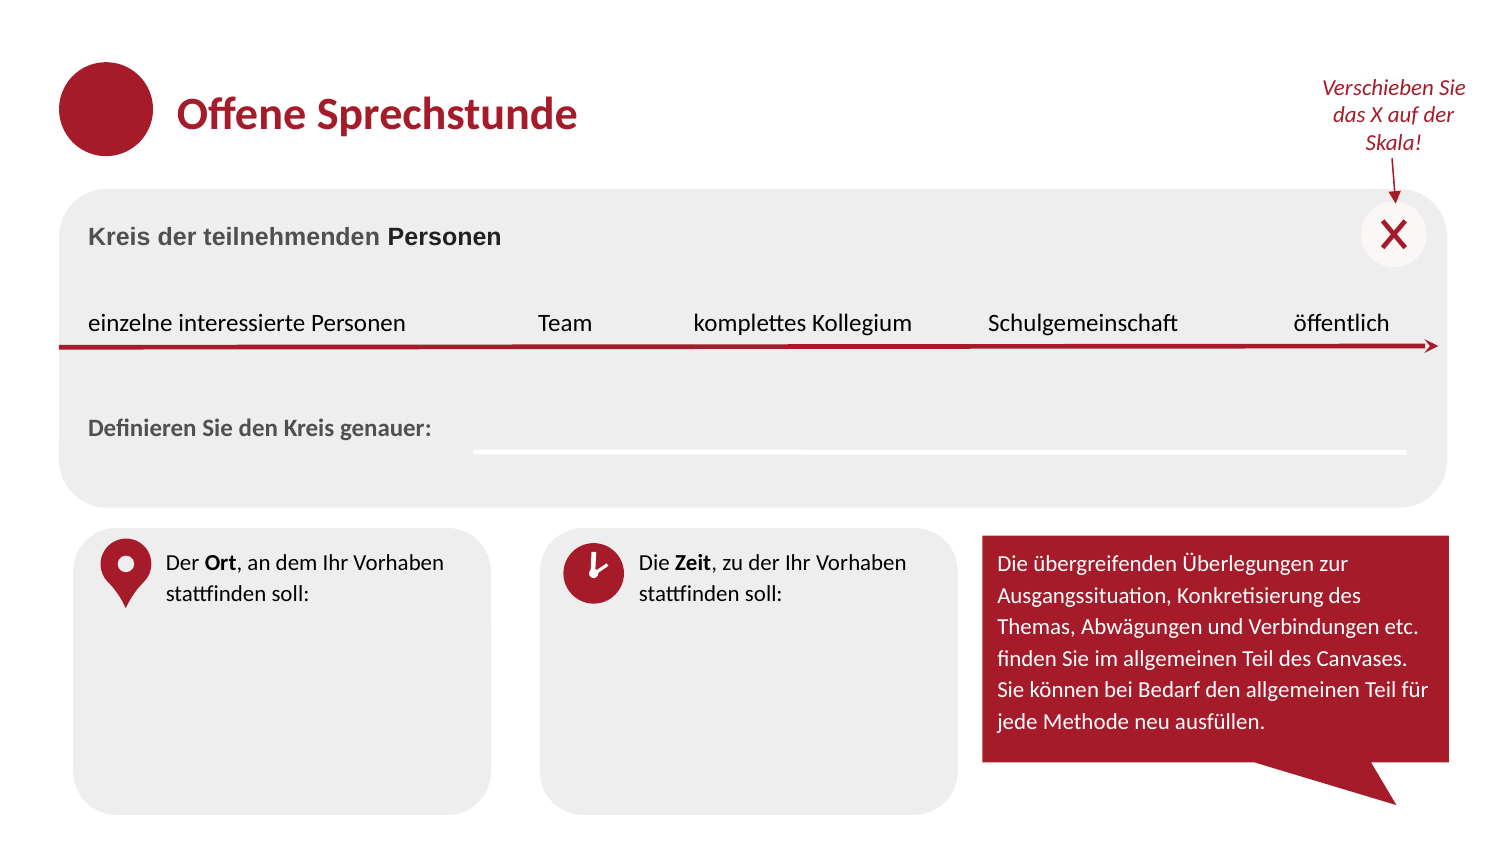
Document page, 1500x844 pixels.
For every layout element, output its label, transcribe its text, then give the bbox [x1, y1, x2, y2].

text_box Verschieben Sie das X auf der Skala! [1299, 57, 1489, 170]
text_box [58, 188, 1448, 508]
text_box [59, 62, 154, 157]
text_box Die übergreifenden Überlegungen zur Ausgangssituation, Konkretisierung des Themas, Abwägungen und Verbindungen etc. finden Sie im allgemeinen Teil des Canvases. Sie können bei Bedarf den allgemeinen Teil für jede Methode neu ausfüllen. [982, 529, 1449, 781]
text_box Definieren Sie den Kreis genauer: [73, 391, 566, 457]
title Offene Sprechstunde [161, 59, 1299, 154]
text_box Der Ort, an dem Ihr Vorhaben stattfinden soll: [150, 528, 461, 622]
text_box einzelne interessierte Personen Team komplettes Kollegium Schulgemeinschaft öffentlich [73, 287, 1427, 352]
text_box Kreis der teilnehmenden Personen [73, 201, 566, 266]
text_box [1316, 781, 1397, 806]
text_box Die Zeit, zu der Ihr Vorhaben stattfinden soll: [623, 528, 935, 622]
text_box [539, 528, 958, 815]
text_box [73, 528, 492, 815]
